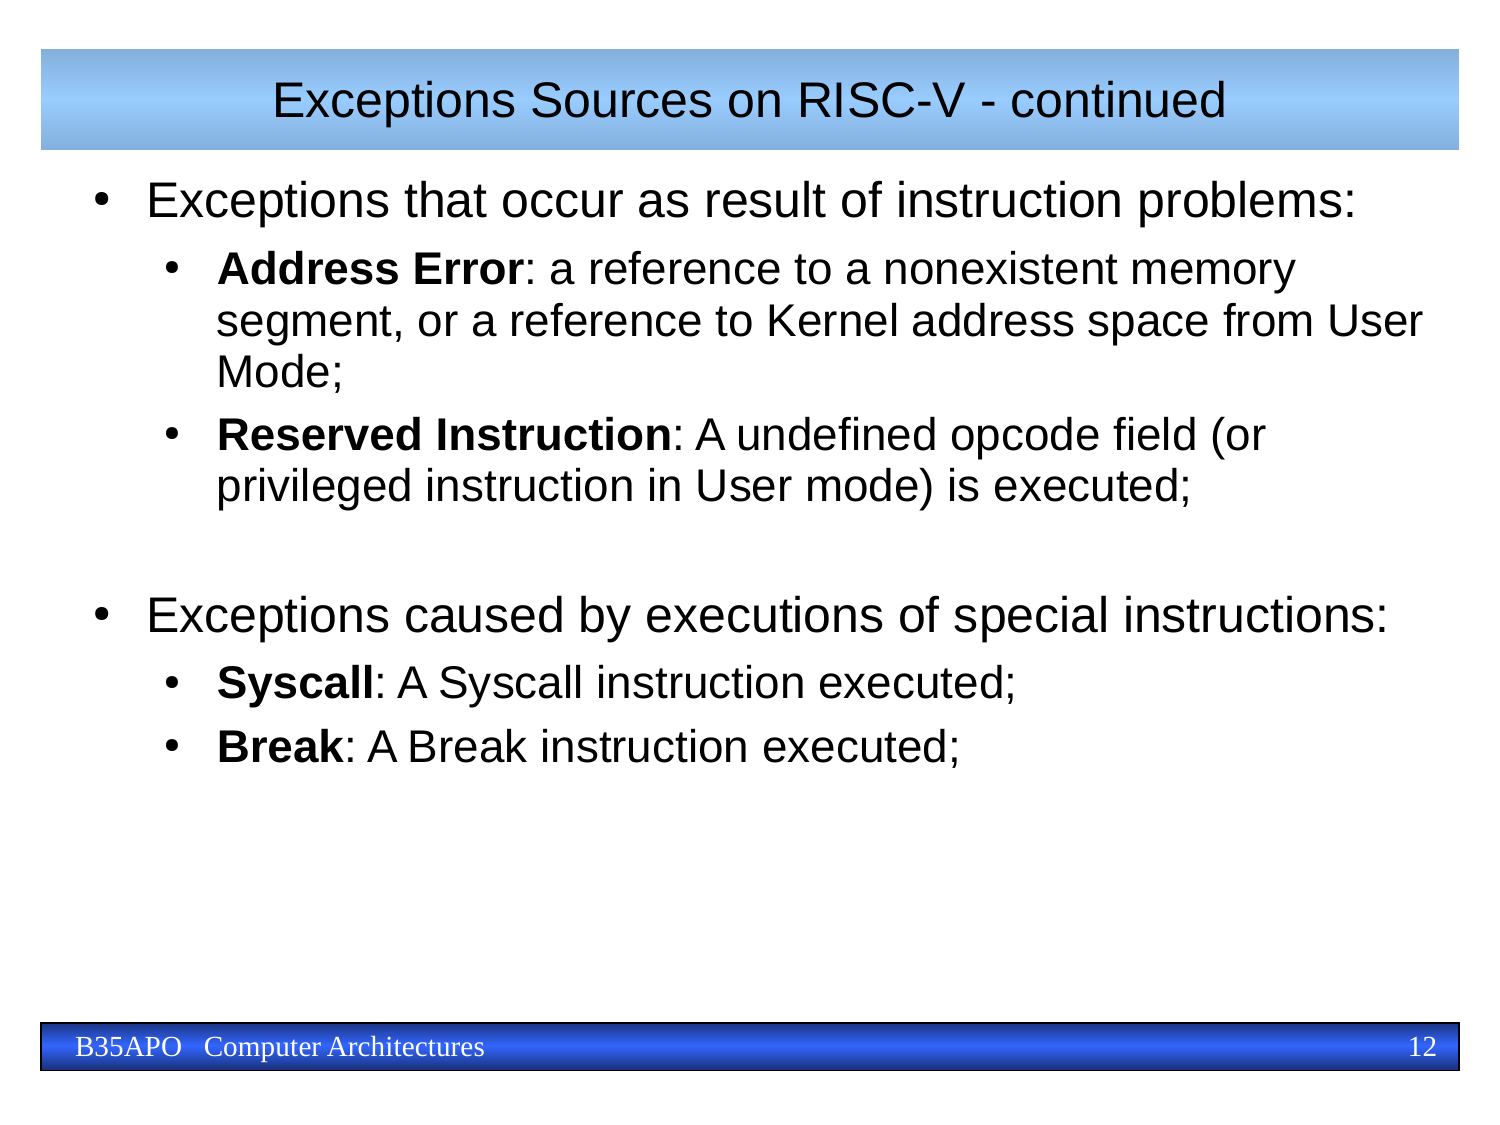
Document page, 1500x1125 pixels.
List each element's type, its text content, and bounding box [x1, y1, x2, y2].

list Exceptions that occur as result of instruction problems: Address Error: a reference to a nonexistent memory segment, or a reference to Kernel address space from User Mode; Reserved Instruction: A undefined opcode field (or privileged instruction in User mode) is executed; Exceptions caused by executions of special instructions: Syscall: A Syscall instruction executed; Break: A Break instruction executed; [75, 172, 1426, 1013]
title Exceptions Sources on RISC-V - continued [41, 49, 1459, 150]
